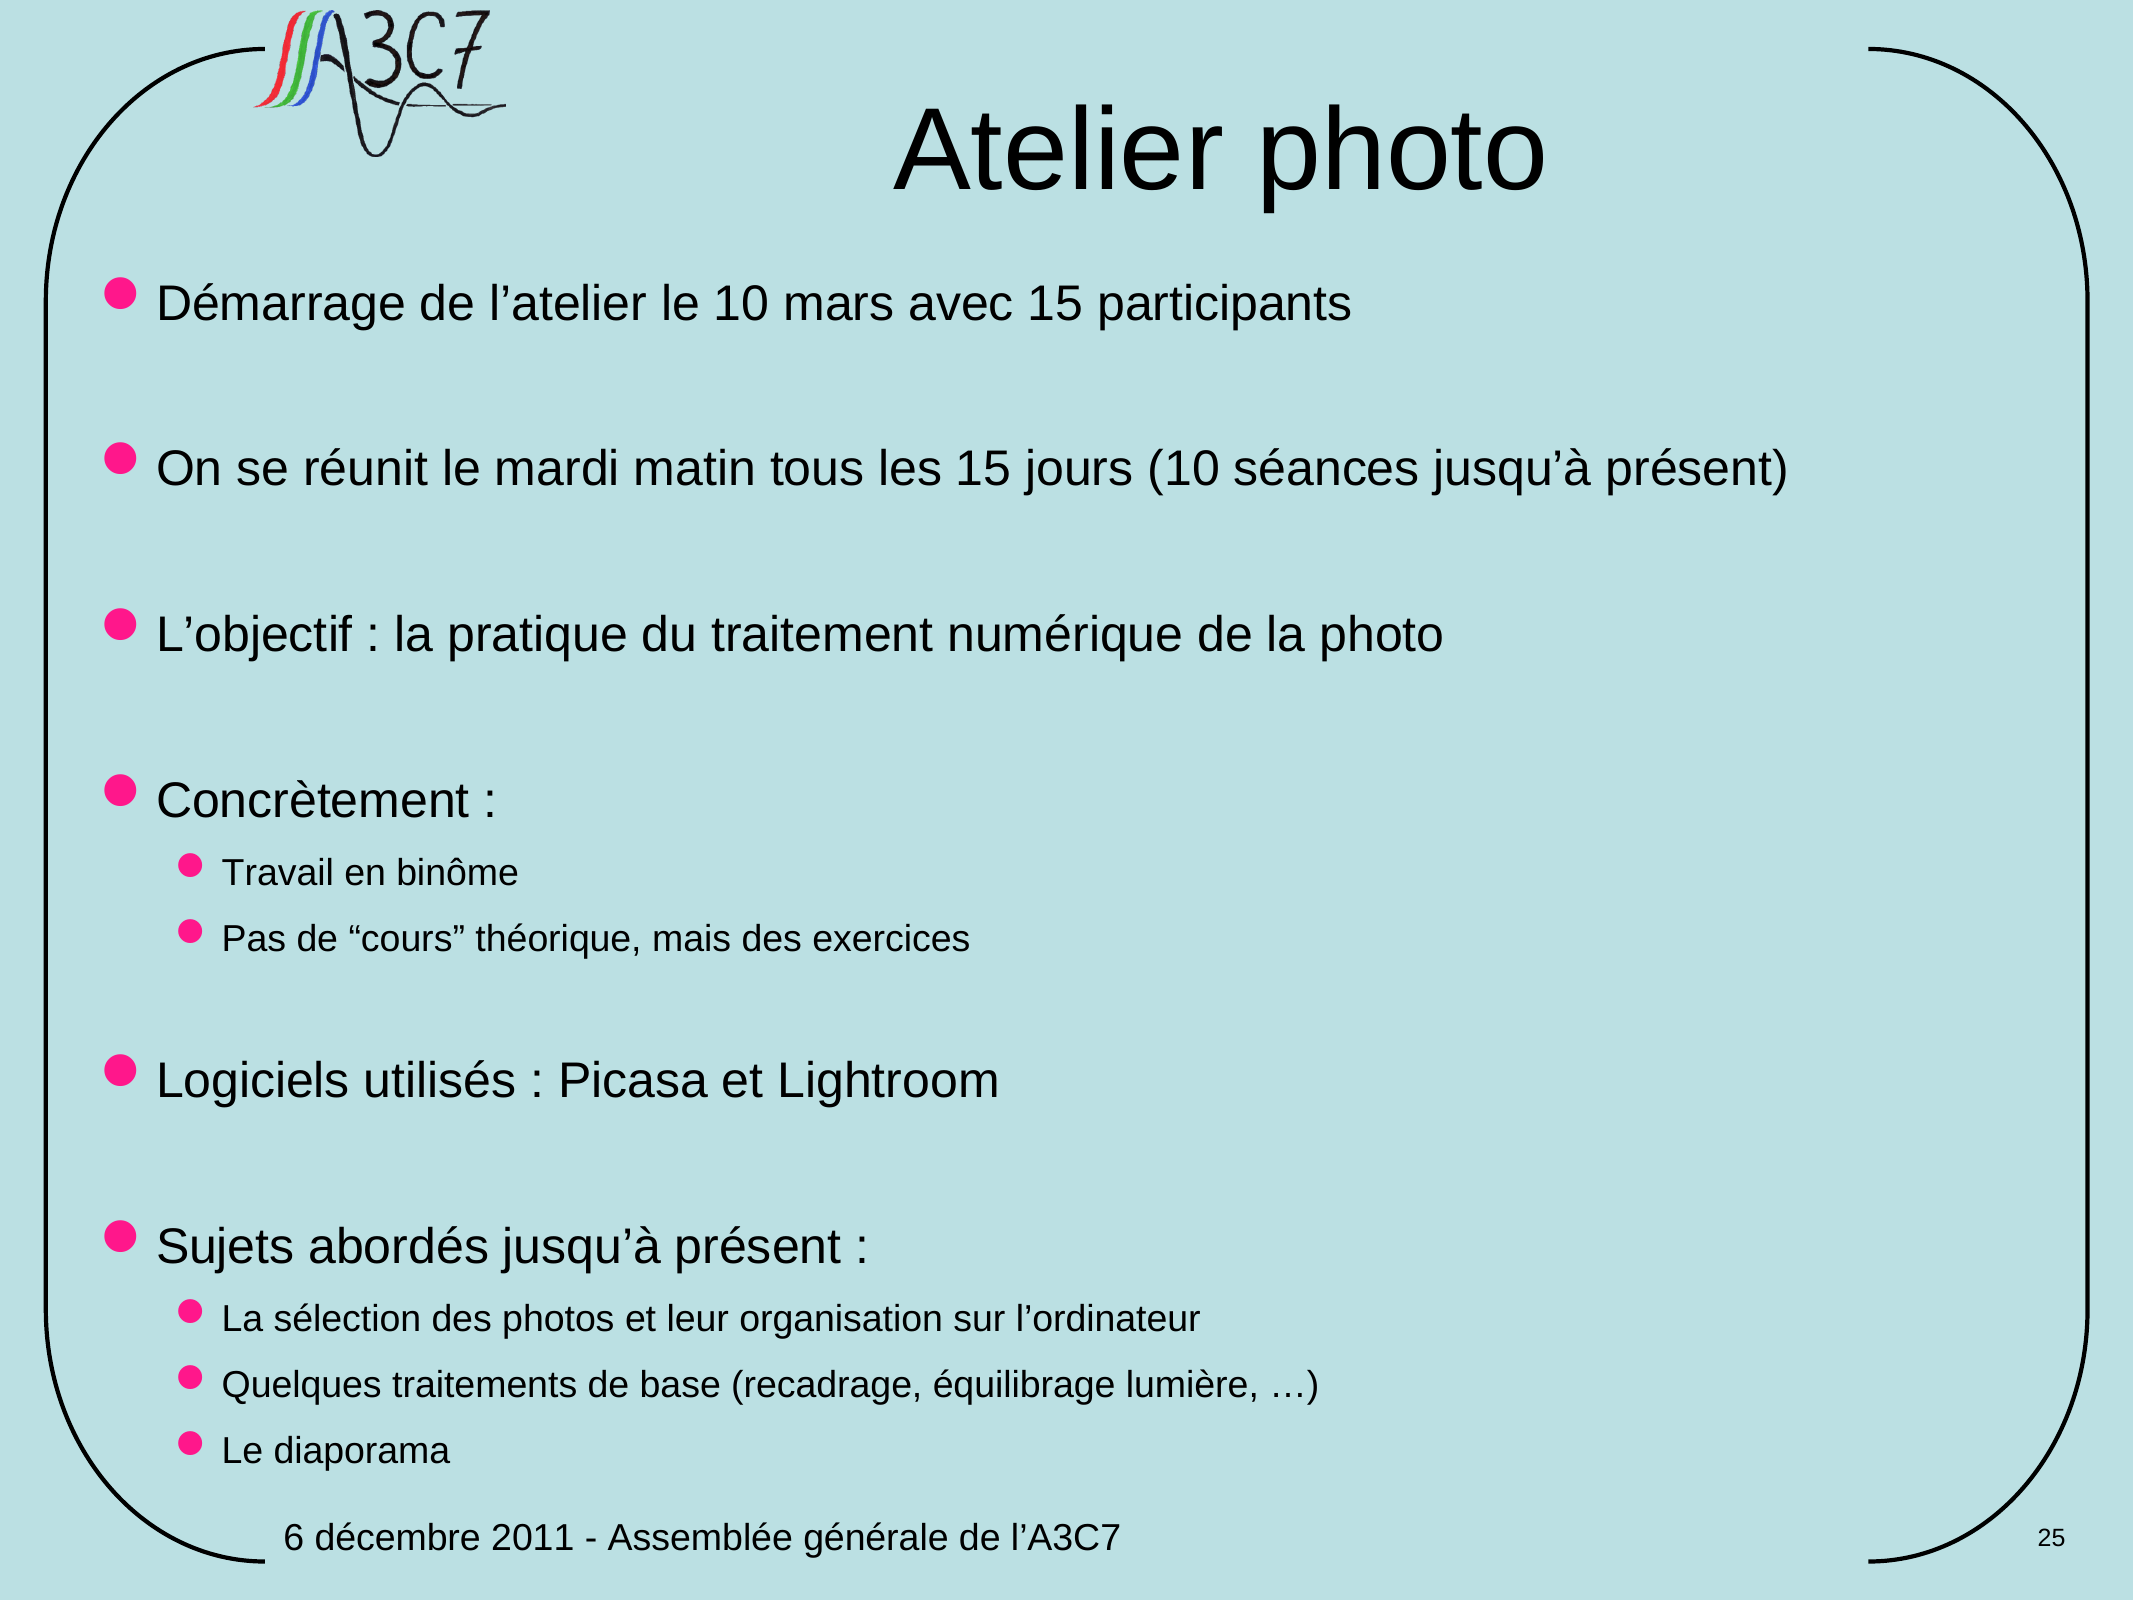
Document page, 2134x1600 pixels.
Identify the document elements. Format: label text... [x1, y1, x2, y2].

title Atelier photo [506, 64, 1926, 225]
list Démarrage de l’atelier le 10 mars avec 15 participants On se réunit le mardi matin tous les 15 jours (10 séances jusqu’à présent) L’objectif : la pratique du traitement numérique de la photo Concrètement : Travail en binôme Pas de “cours” théorique, mais des exercices Logiciels utilisés : Picasa et Lightroom Sujets abordés jusqu’à présent : La sélection des photos et leur organisation sur l’ordinateur Quelques traitements de base (recadrage, équilibrage lumière, …) Le diaporama [84, 261, 2046, 1487]
picture [253, 10, 506, 157]
text_box 6 décembre 2011 - Assemblée générale de l’A3C7 [274, 1512, 1131, 1558]
